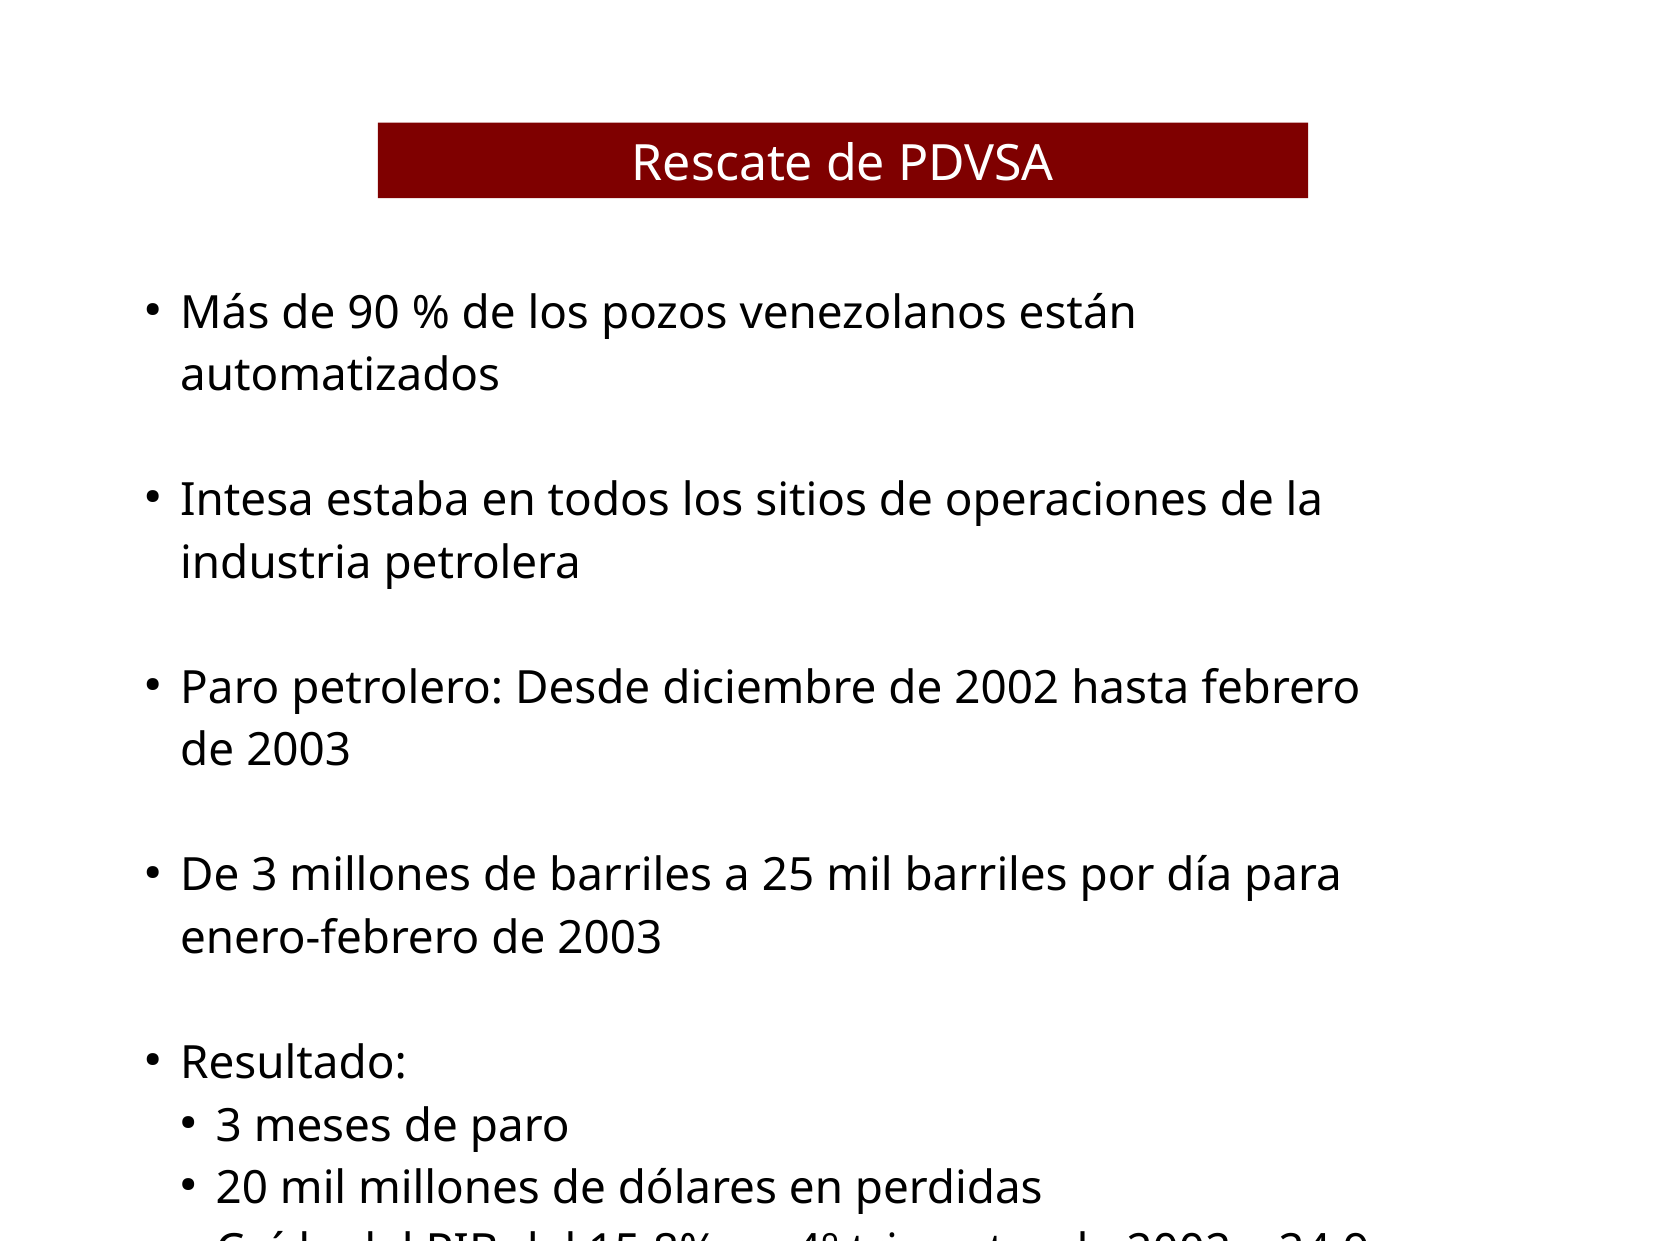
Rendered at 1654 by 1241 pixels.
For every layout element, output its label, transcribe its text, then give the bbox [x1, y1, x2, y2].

list Más de 90 % de los pozos venezolanos están automatizados Intesa estaba en todos los sitios de operaciones de la industria petrolera Paro petrolero: Desde diciembre de 2002 hasta febrero de 2003 De 3 millones de barriles a 25 mil barriles por día para enero-febrero de 2003 Resultado: 3 meses de paro 20 mil millones de dólares en perdidas Caída del PIB del 15,8% en 4º trimestre de 2002 y 24,9 % 3er de 2003. [129, 271, 1406, 1096]
text_box Rescate de PDVSA [377, 122, 1309, 199]
